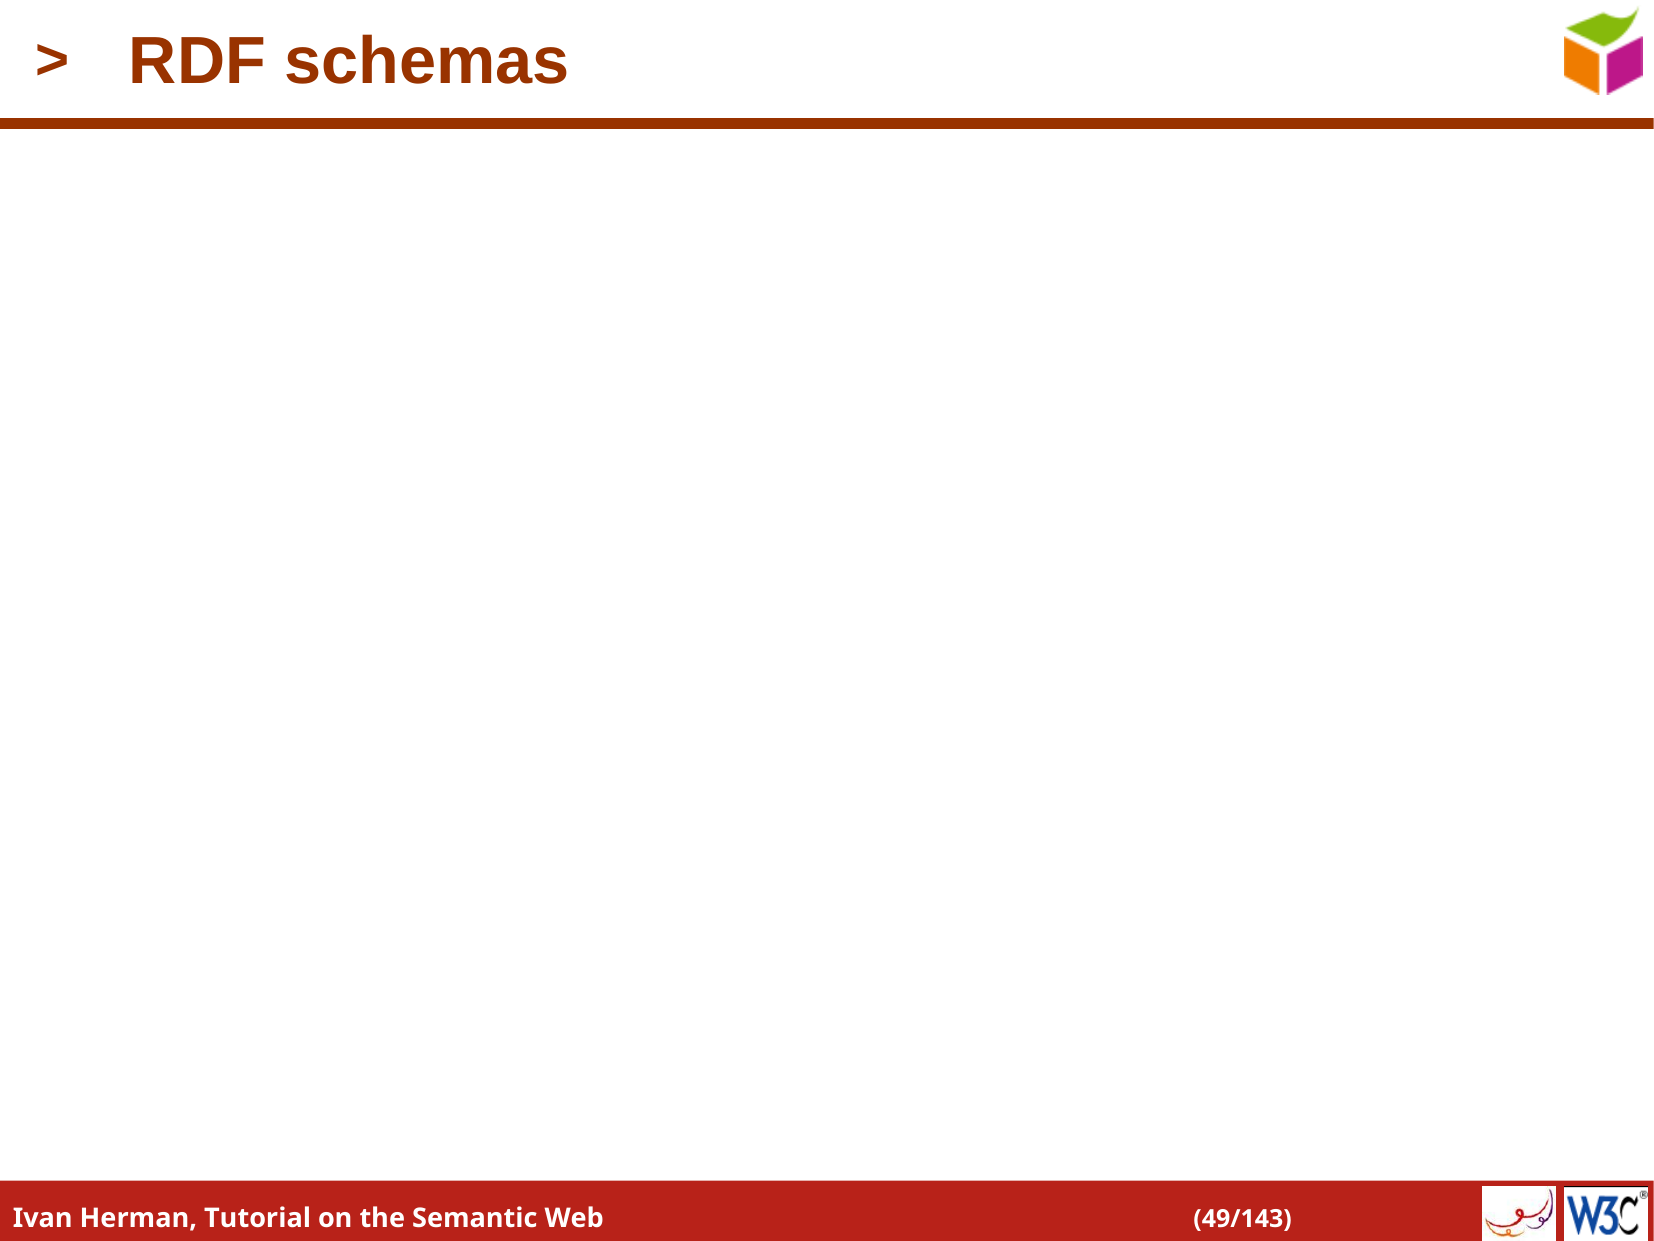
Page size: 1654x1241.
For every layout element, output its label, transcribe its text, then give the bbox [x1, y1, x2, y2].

picture [1482, 1186, 1556, 1241]
title RDF schemas [93, 0, 1493, 119]
picture [1564, 5, 1643, 95]
picture [1564, 1186, 1648, 1241]
